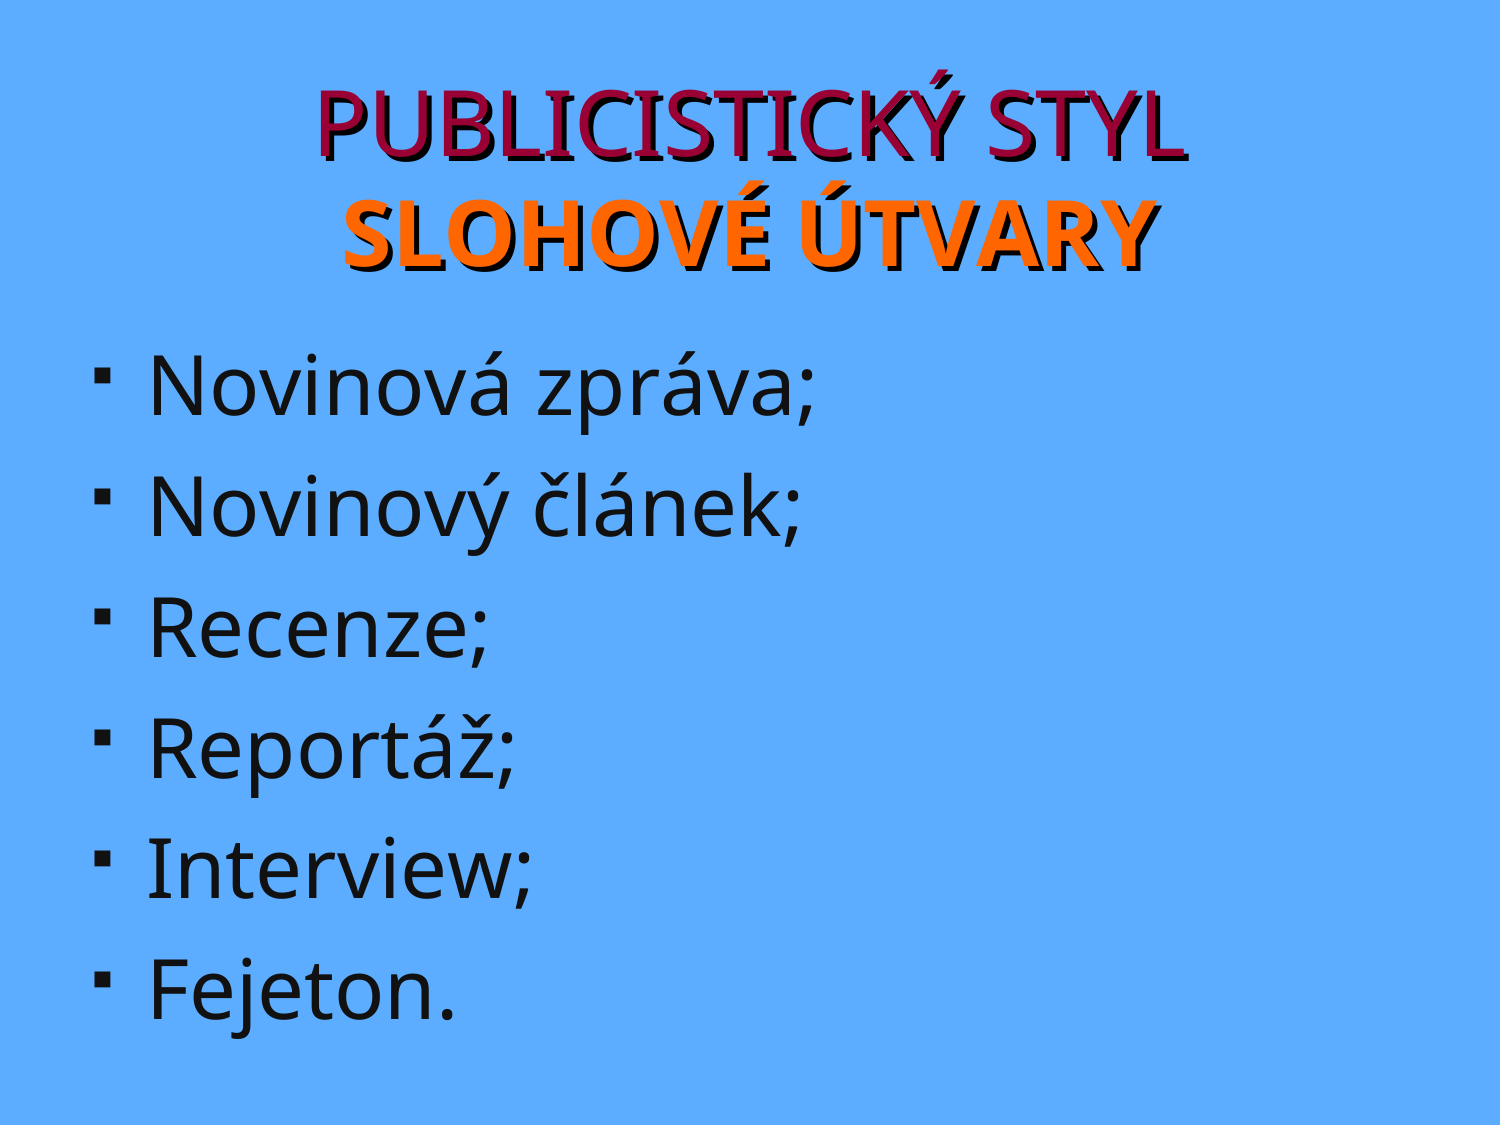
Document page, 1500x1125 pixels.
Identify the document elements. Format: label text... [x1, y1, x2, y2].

list Novinová zpráva; Novinový článek; Recenze; Reportáž; Interview; Fejeton. [75, 324, 1426, 1125]
title PUBLICISTICKÝ STYL SLOHOVÉ ÚTVARY [75, 57, 1426, 293]
